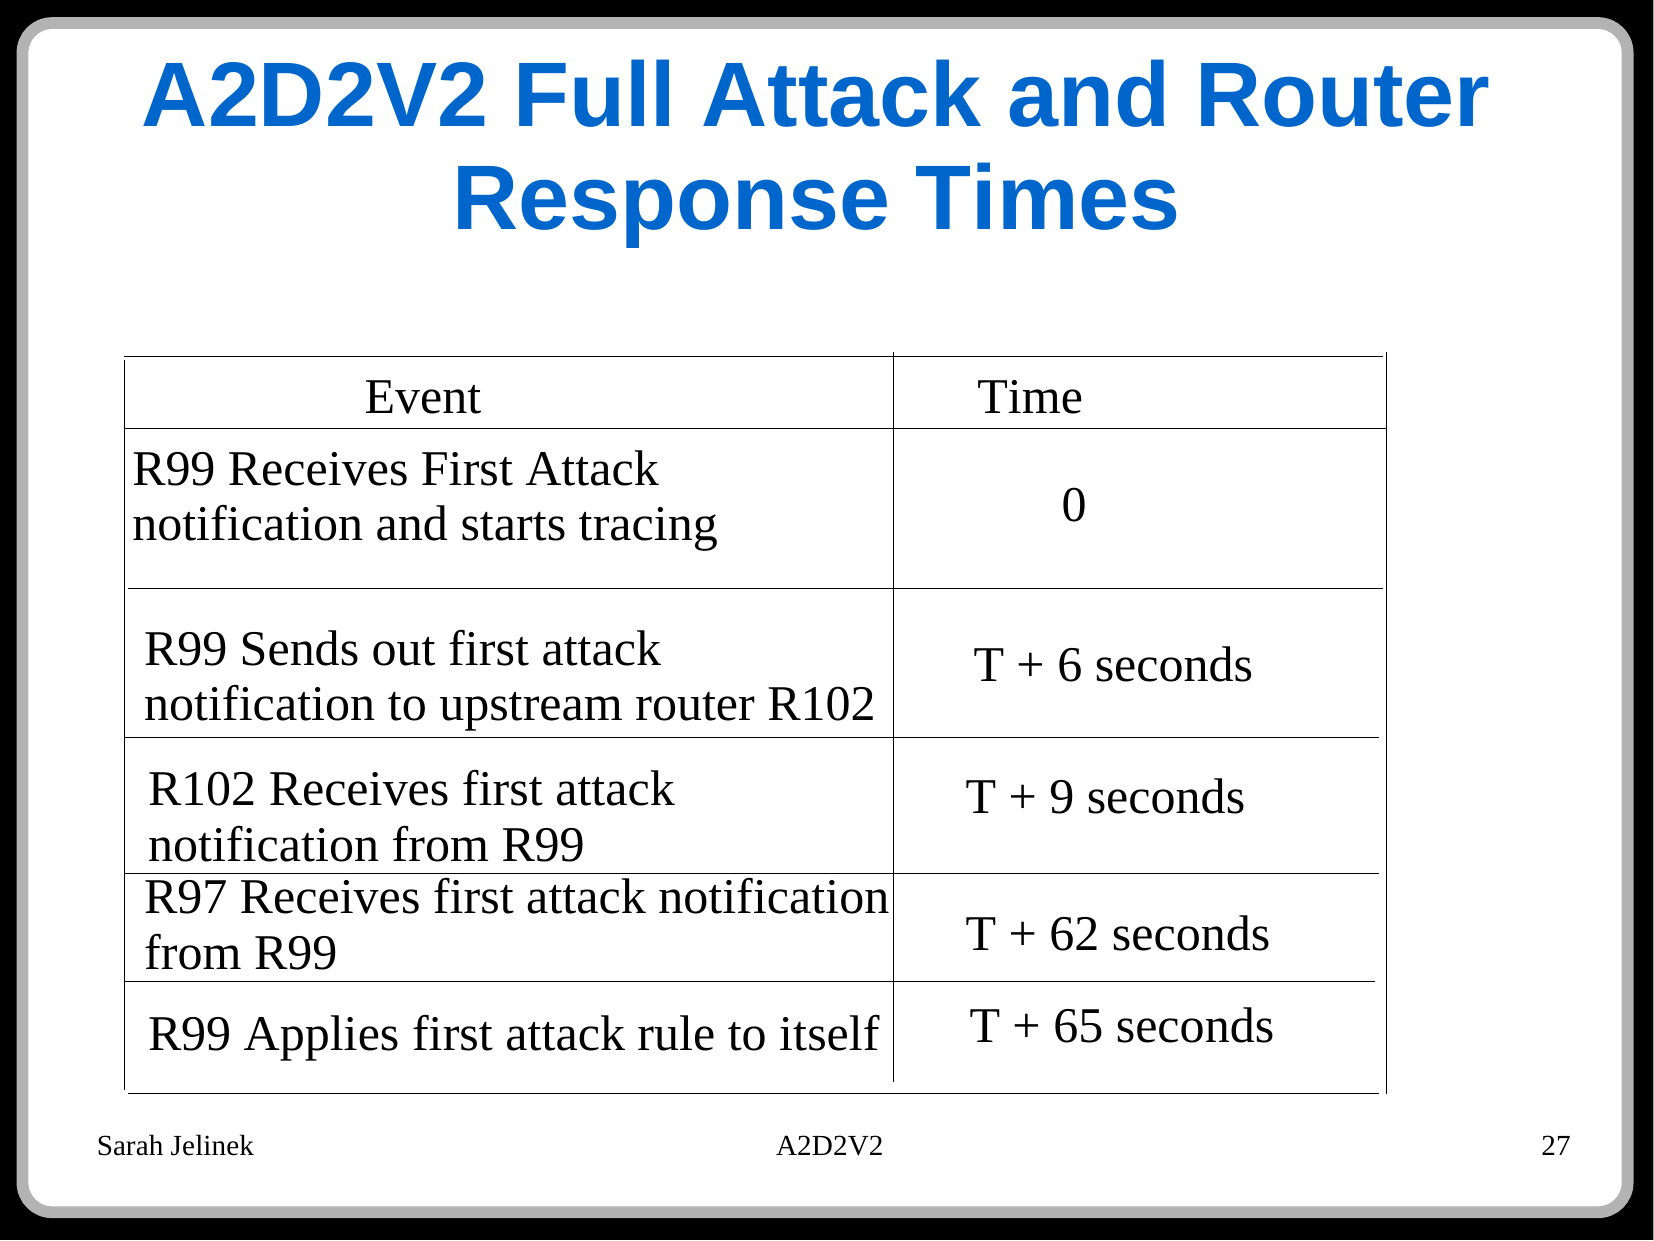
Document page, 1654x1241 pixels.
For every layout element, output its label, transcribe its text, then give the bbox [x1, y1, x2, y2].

text_box R99 Sends out first attack notification to upstream router R102 [144, 621, 863, 732]
text_box T + 9 seconds [965, 769, 1241, 825]
text_box Time [977, 368, 1082, 424]
text_box R99 Receives First Attack notification and starts tracing [132, 440, 708, 552]
title A2D2V2 Full Attack and Router Response Times [91, 40, 1543, 253]
text_box Event [364, 368, 513, 424]
text_box R99 Applies first attack rule to itself [148, 1005, 867, 1061]
text_box T + 65 seconds [969, 997, 1269, 1053]
text_box R102 Receives first attack notification from R99 [148, 761, 666, 869]
text_box T + 6 seconds [973, 637, 1248, 693]
text_box T + 62 seconds [965, 905, 1265, 961]
text_box 0 [1061, 476, 1146, 533]
text_box R97 Receives first attack notification from R99 [144, 869, 876, 981]
